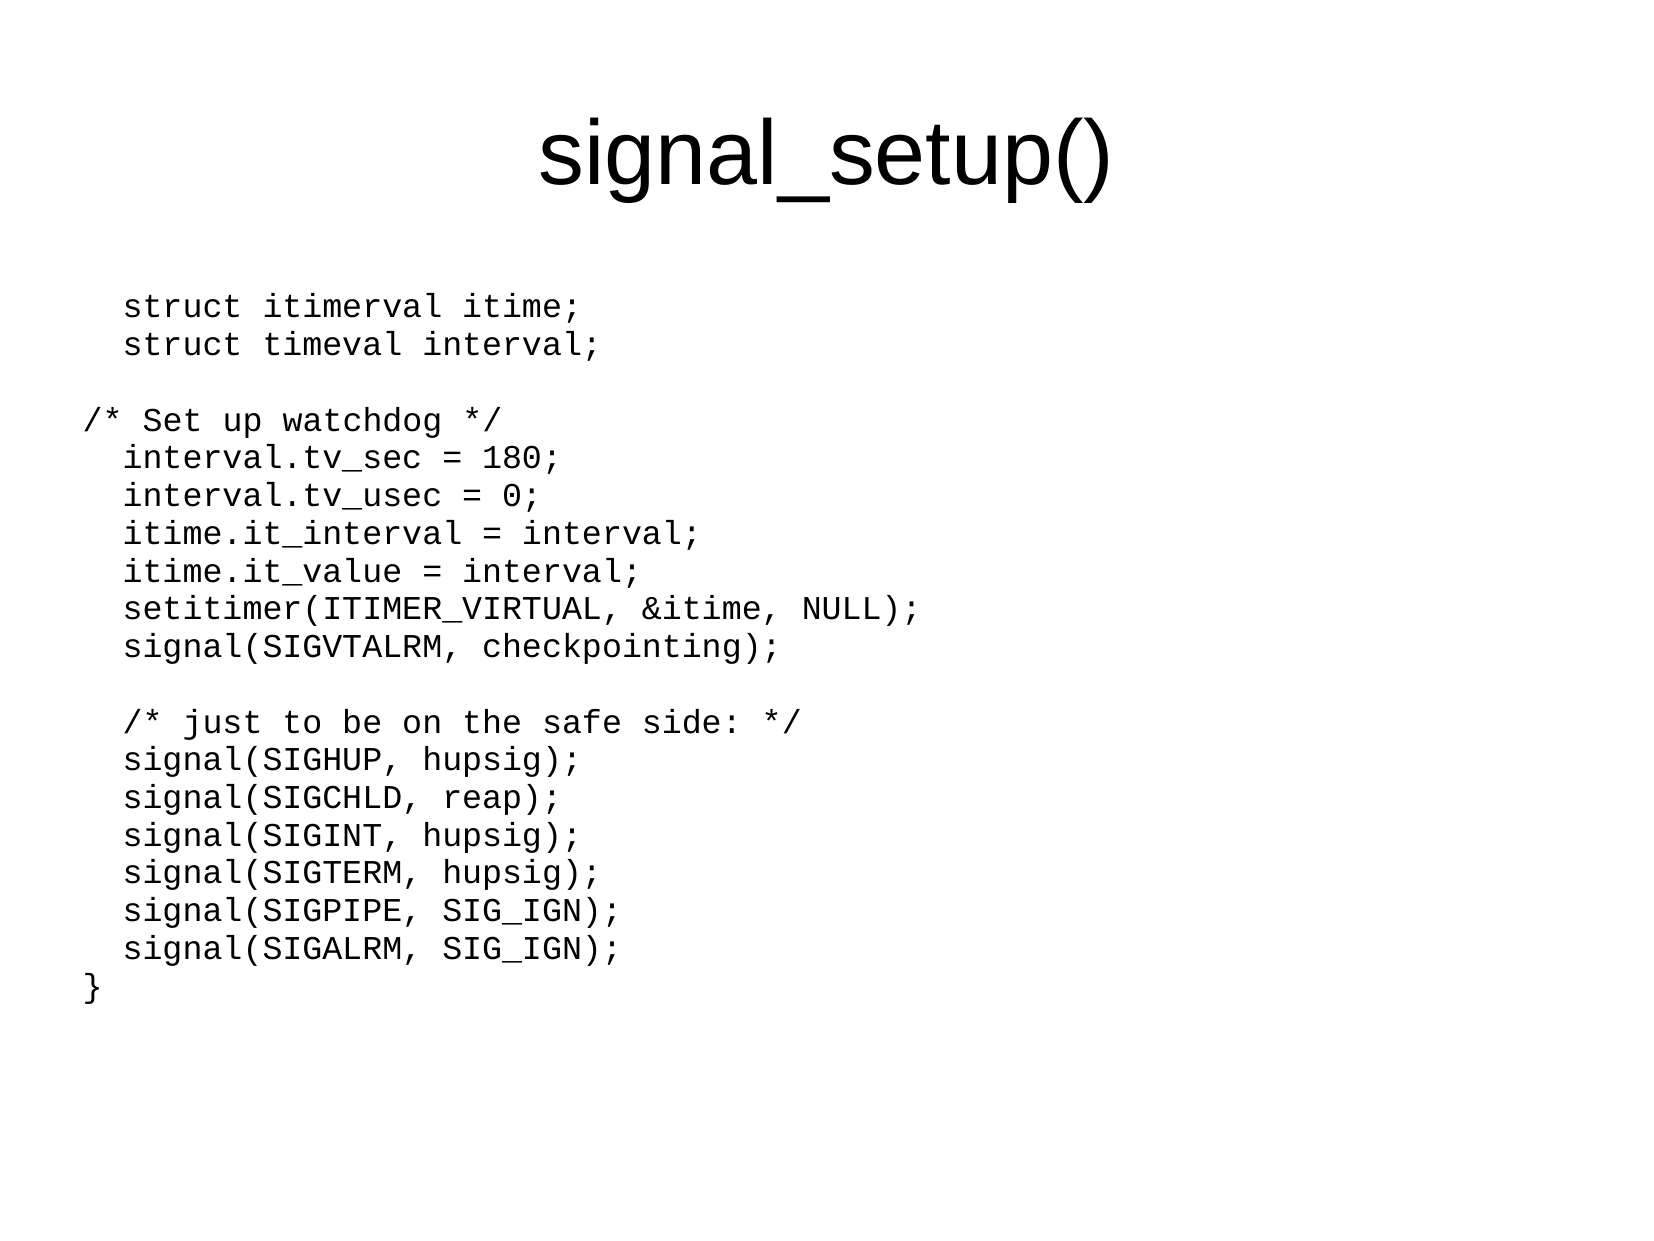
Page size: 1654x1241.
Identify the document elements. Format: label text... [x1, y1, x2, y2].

list struct itimerval itime; struct timeval interval; /* Set up watchdog */ interval.tv_sec = 180; interval.tv_usec = 0; itime.it_interval = interval; itime.it_value = interval; setitimer(ITIMER_VIRTUAL, &itime, NULL); signal(SIGVTALRM, checkpointing); /* just to be on the safe side: */ signal(SIGHUP, hupsig); signal(SIGCHLD, reap); signal(SIGINT, hupsig); signal(SIGTERM, hupsig); signal(SIGPIPE, SIG_IGN); signal(SIGALRM, SIG_IGN); } [82, 290, 1571, 1094]
title signal_setup() [82, 56, 1571, 250]
